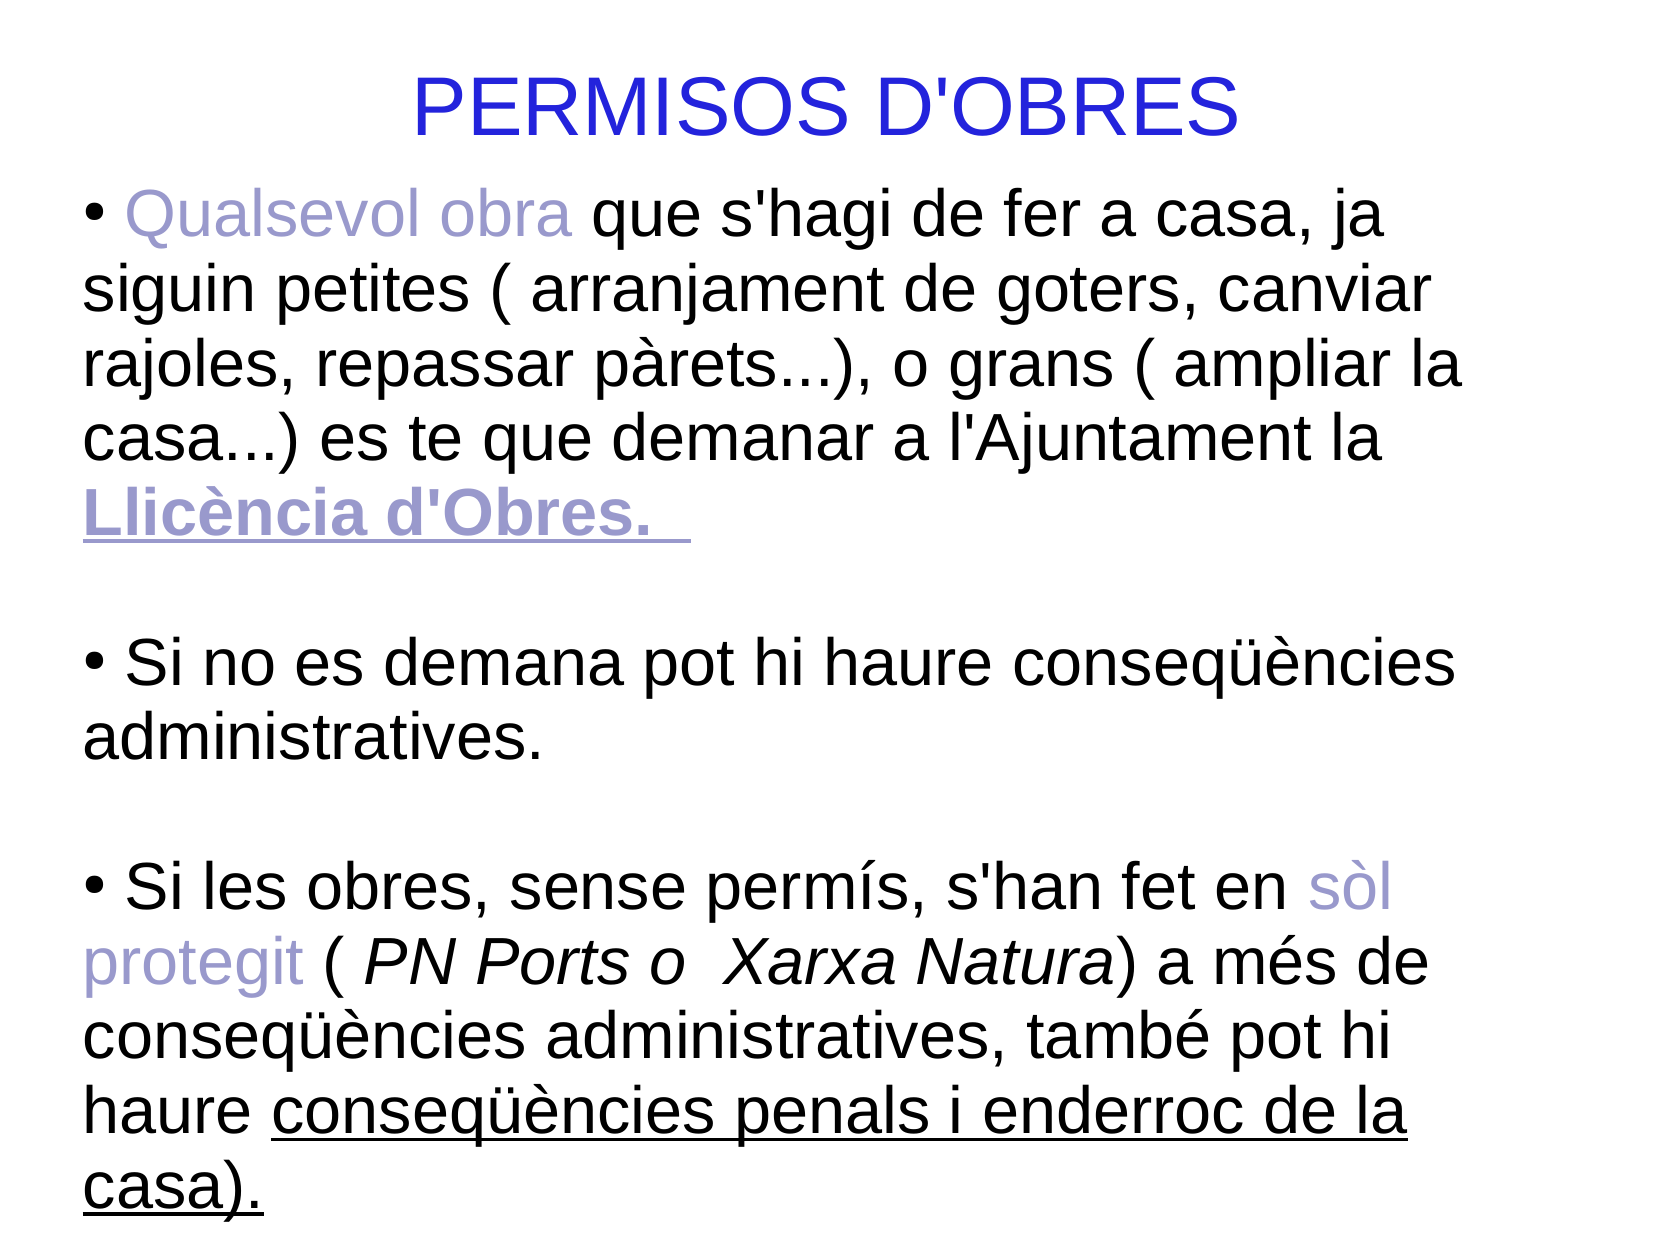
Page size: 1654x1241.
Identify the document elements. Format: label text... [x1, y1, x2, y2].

title PERMISOS D'OBRES [82, 56, 1571, 176]
subtitle Qualsevol obra que s'hagi de fer a casa, ja siguin petites ( arranjament de goters, canviar rajoles, repassar pàrets...), o grans ( ampliar la casa...) es te que demanar a l'Ajuntament la Llicència d'Obres. Si no es demana pot hi haure conseqüències administratives. Si les obres, sense permís, s'han fet en sòl protegit ( PN Ports o Xarxa Natura) a més de conseqüències administratives, també pot hi haure conseqüències penals i enderroc de la casa). [82, 176, 1571, 1223]
